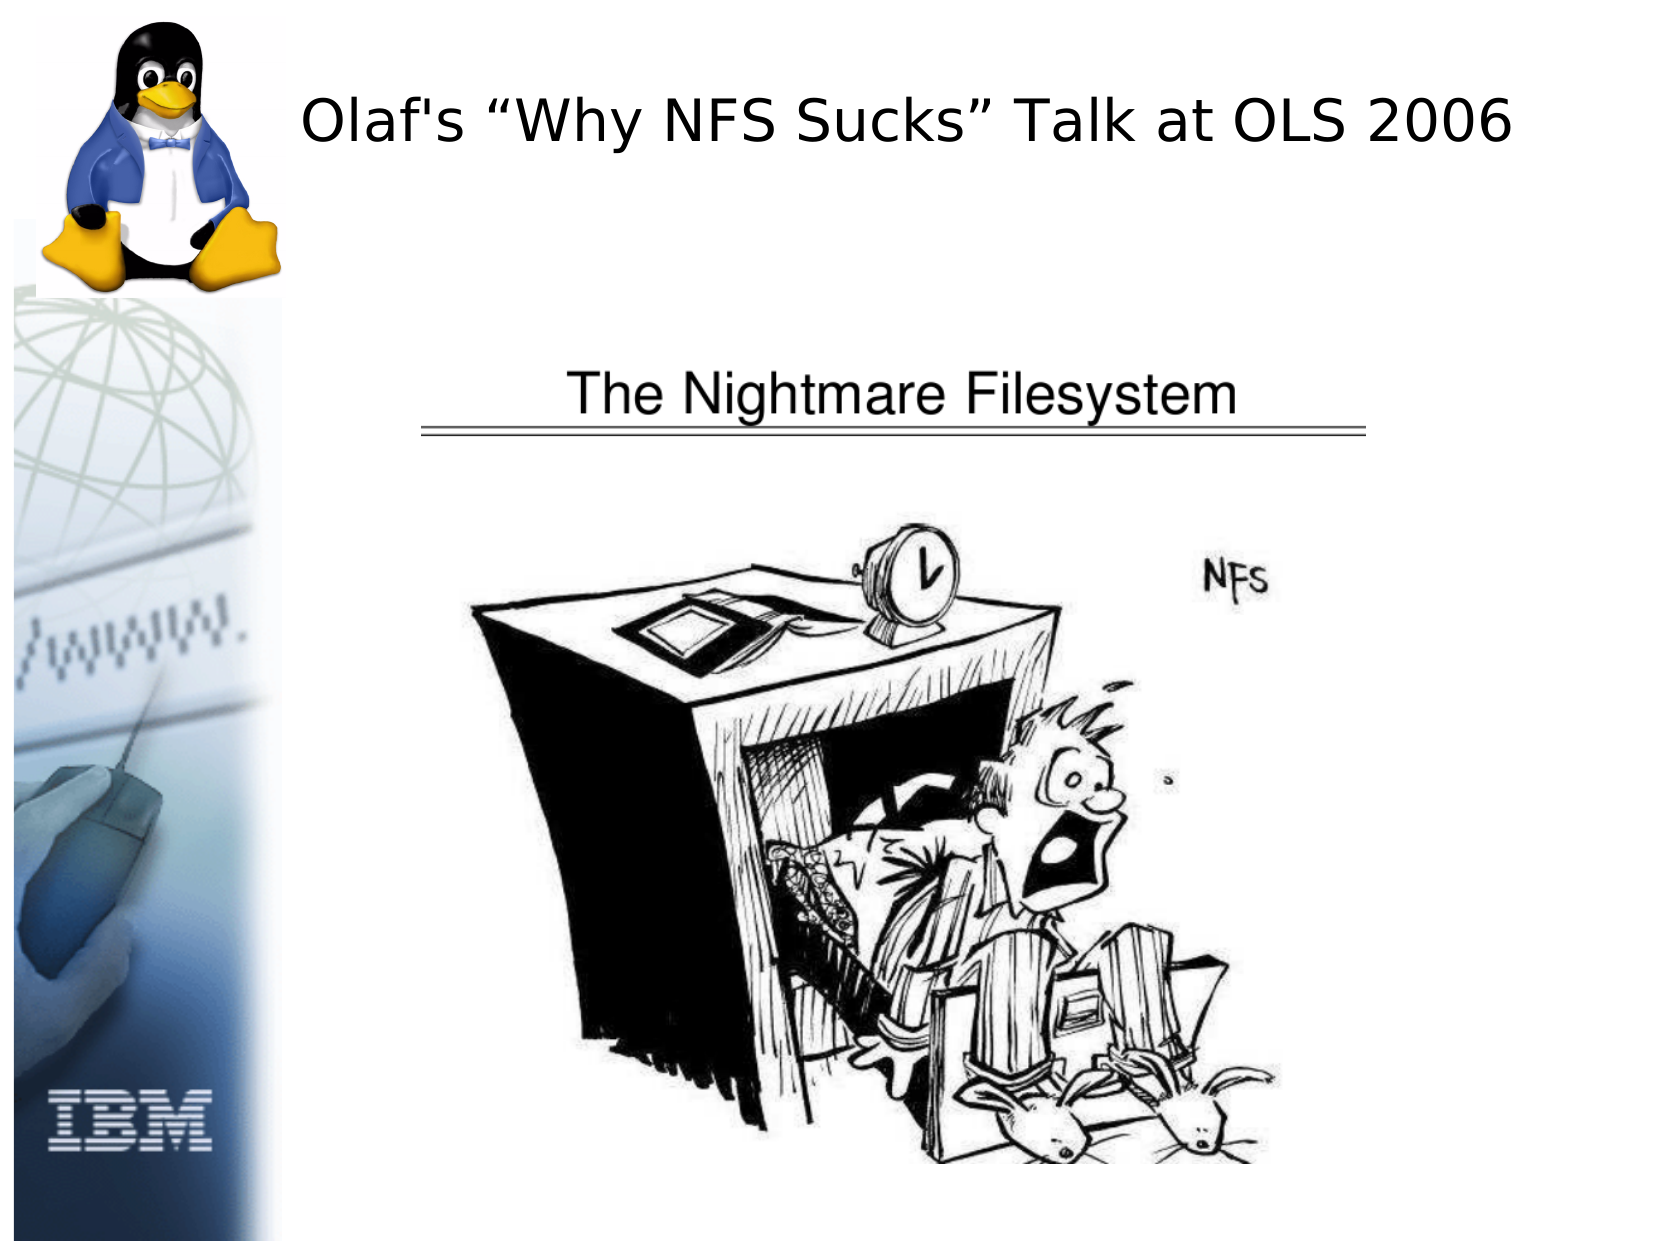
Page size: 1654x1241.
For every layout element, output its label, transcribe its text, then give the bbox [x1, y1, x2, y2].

title Olaf's “Why NFS Sucks” Talk at OLS 2006 [295, 36, 1522, 206]
picture [421, 348, 1366, 1164]
